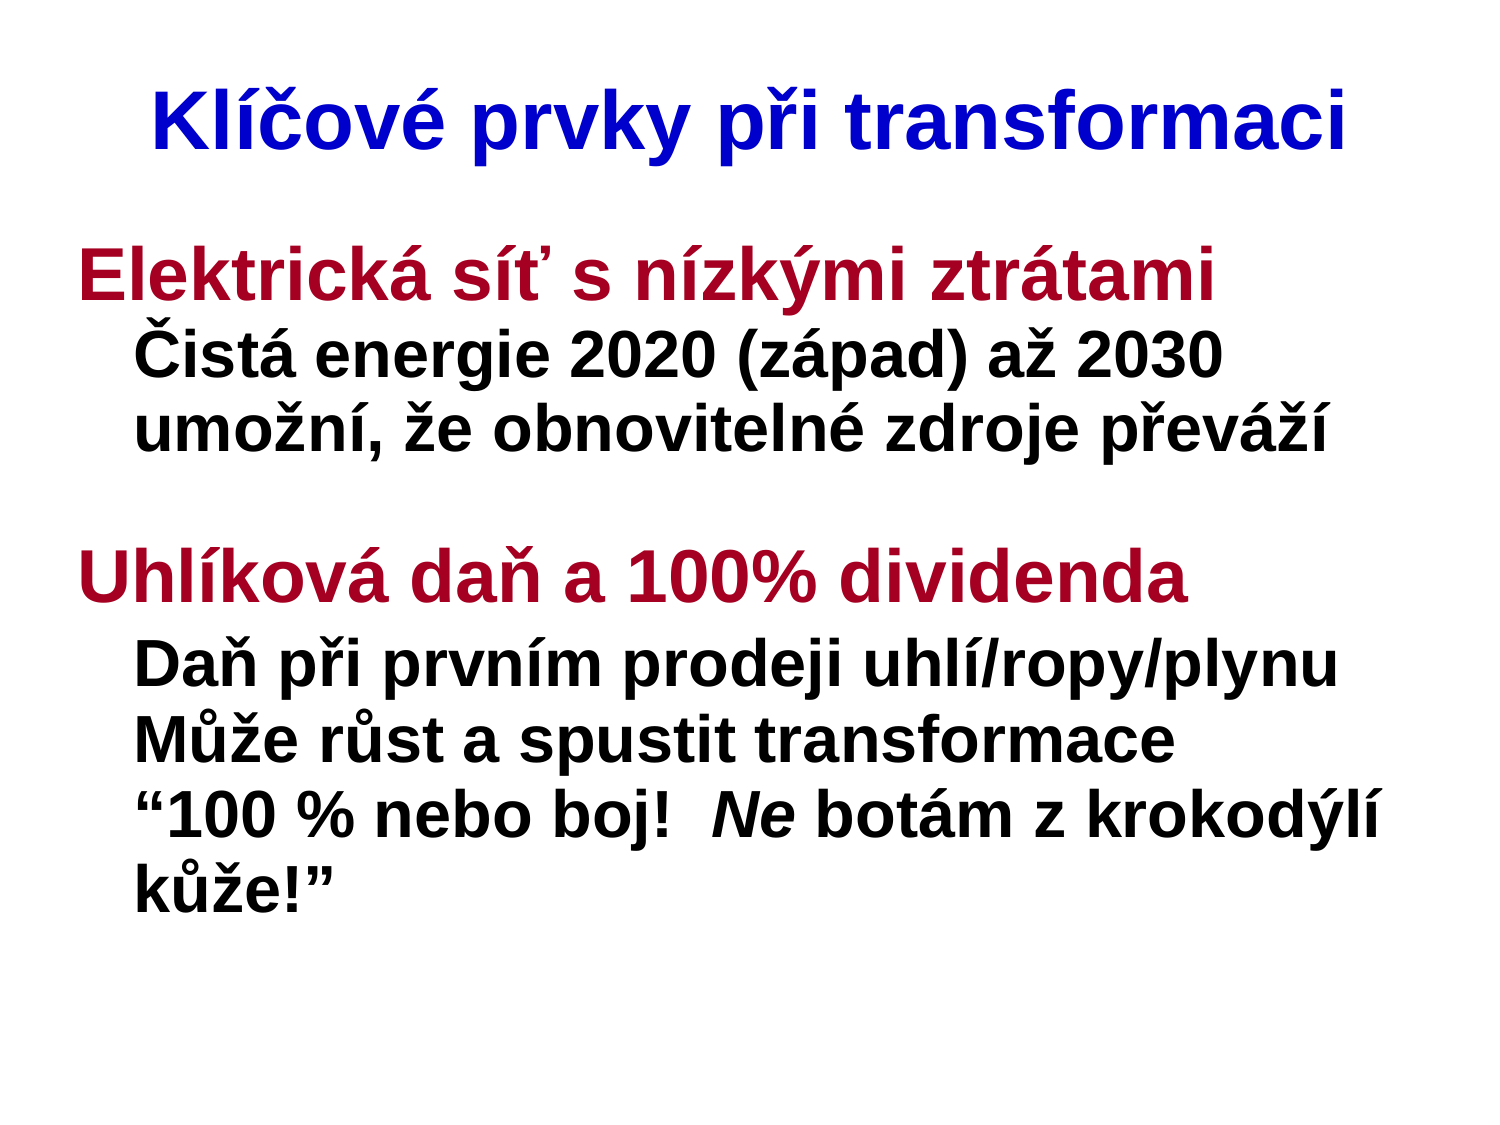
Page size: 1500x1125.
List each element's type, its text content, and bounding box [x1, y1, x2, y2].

list Elektrická síť s nízkými ztrátami Čistá energie 2020 (západ) až 2030 umožní, že obnovitelné zdroje převáží Uhlíková daň a 100% dividenda Daň při prvním prodeji uhlí/ropy/plynu Může růst a spustit transformace “100 % nebo boj! Ne botám z krokodýlí kůže!” [62, 224, 1415, 967]
title Klíčové prvky při transformaci [75, 45, 1426, 197]
